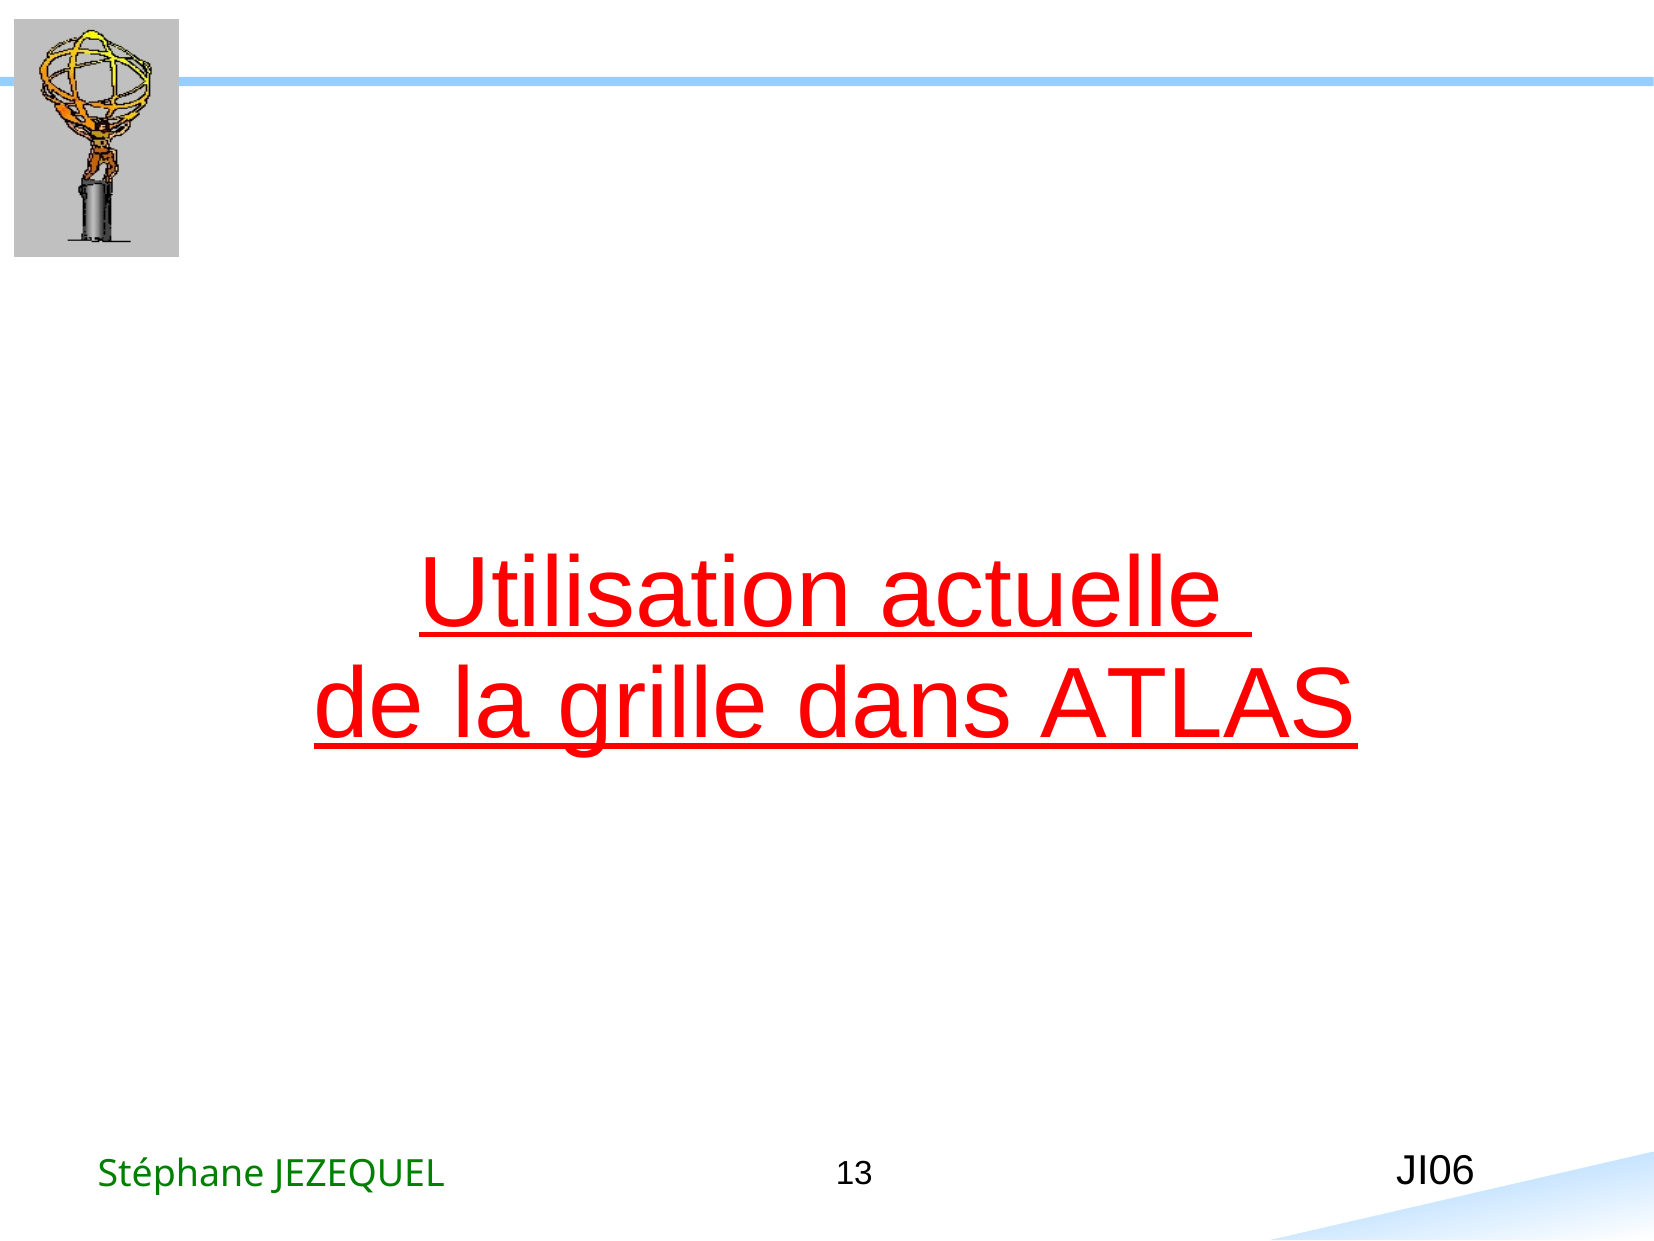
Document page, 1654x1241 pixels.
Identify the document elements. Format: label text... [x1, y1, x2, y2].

subtitle Utilisation actuelle de la grille dans ATLAS [51, 415, 1585, 880]
picture [14, 19, 179, 257]
